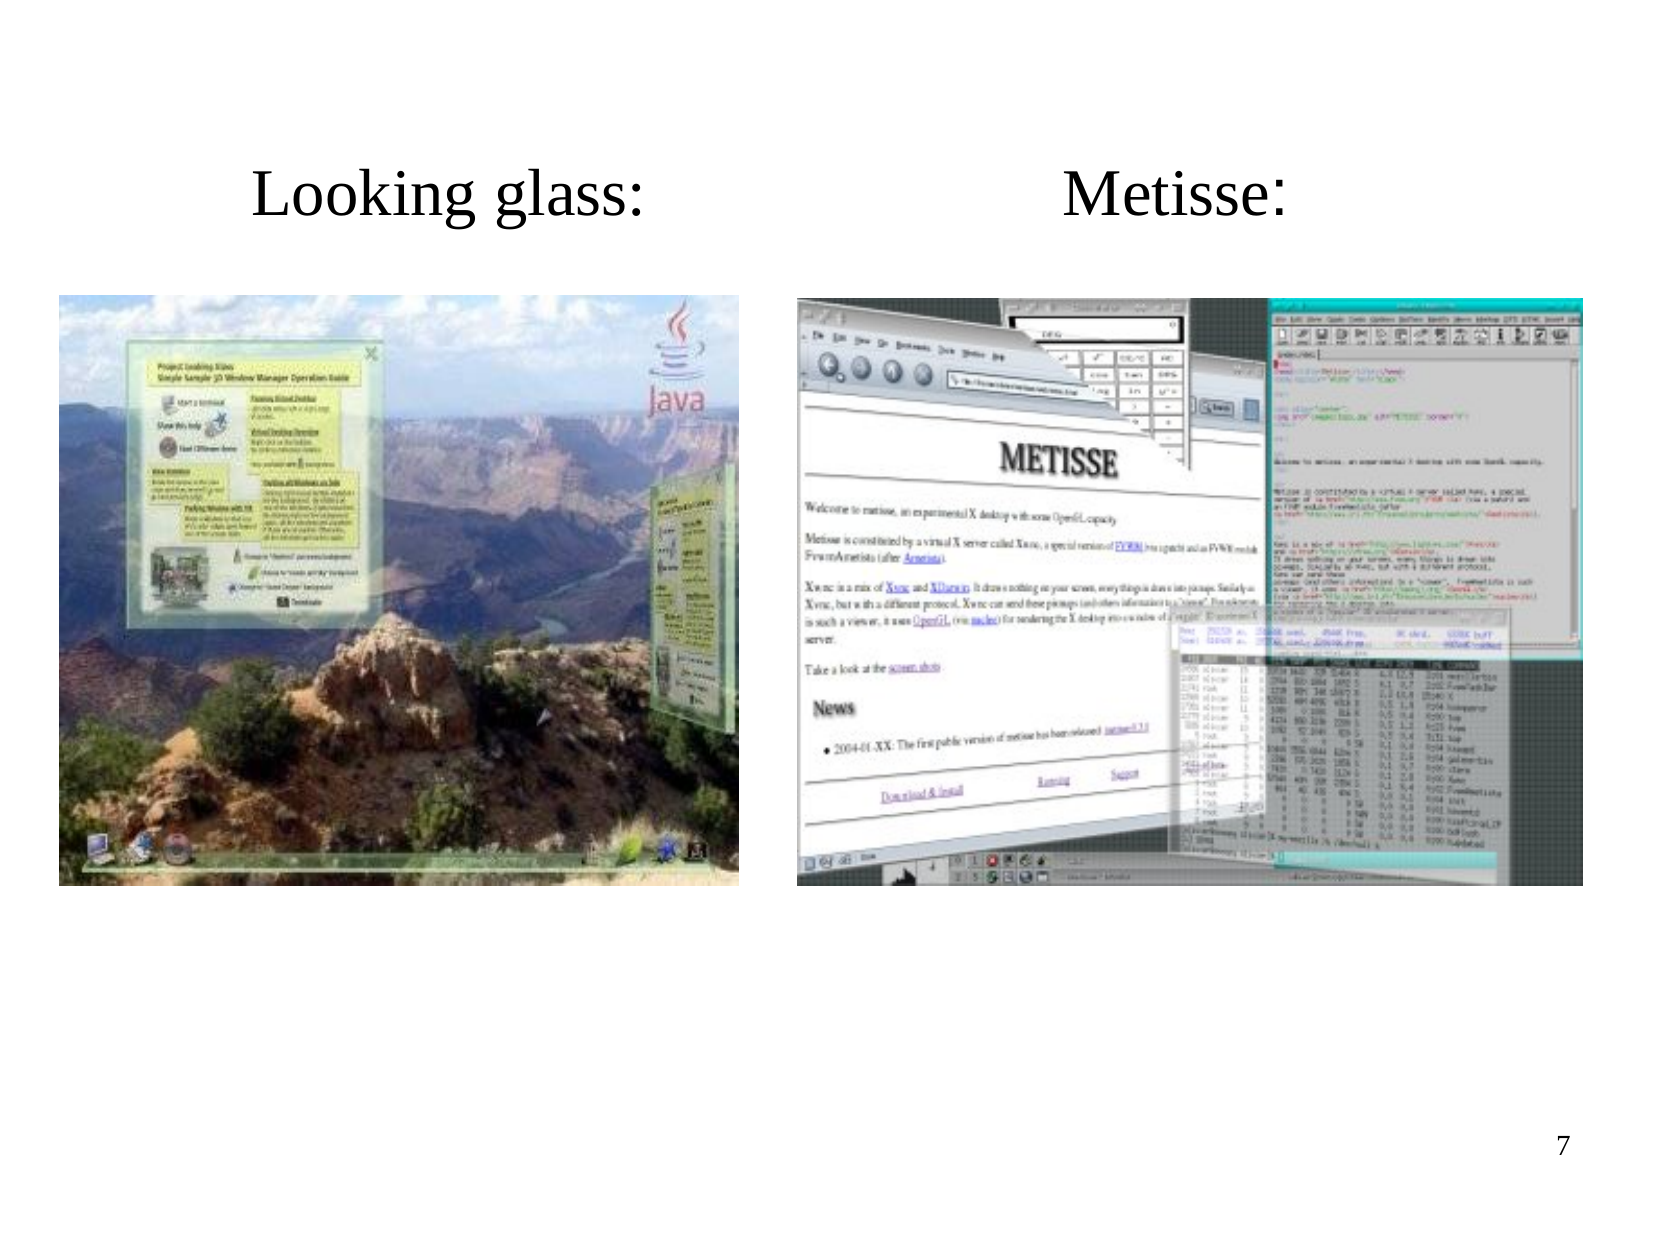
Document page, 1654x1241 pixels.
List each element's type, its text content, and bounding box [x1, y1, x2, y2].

text_box Looking glass: Metisse: [236, 147, 1326, 238]
picture [59, 295, 739, 886]
picture [797, 298, 1583, 886]
